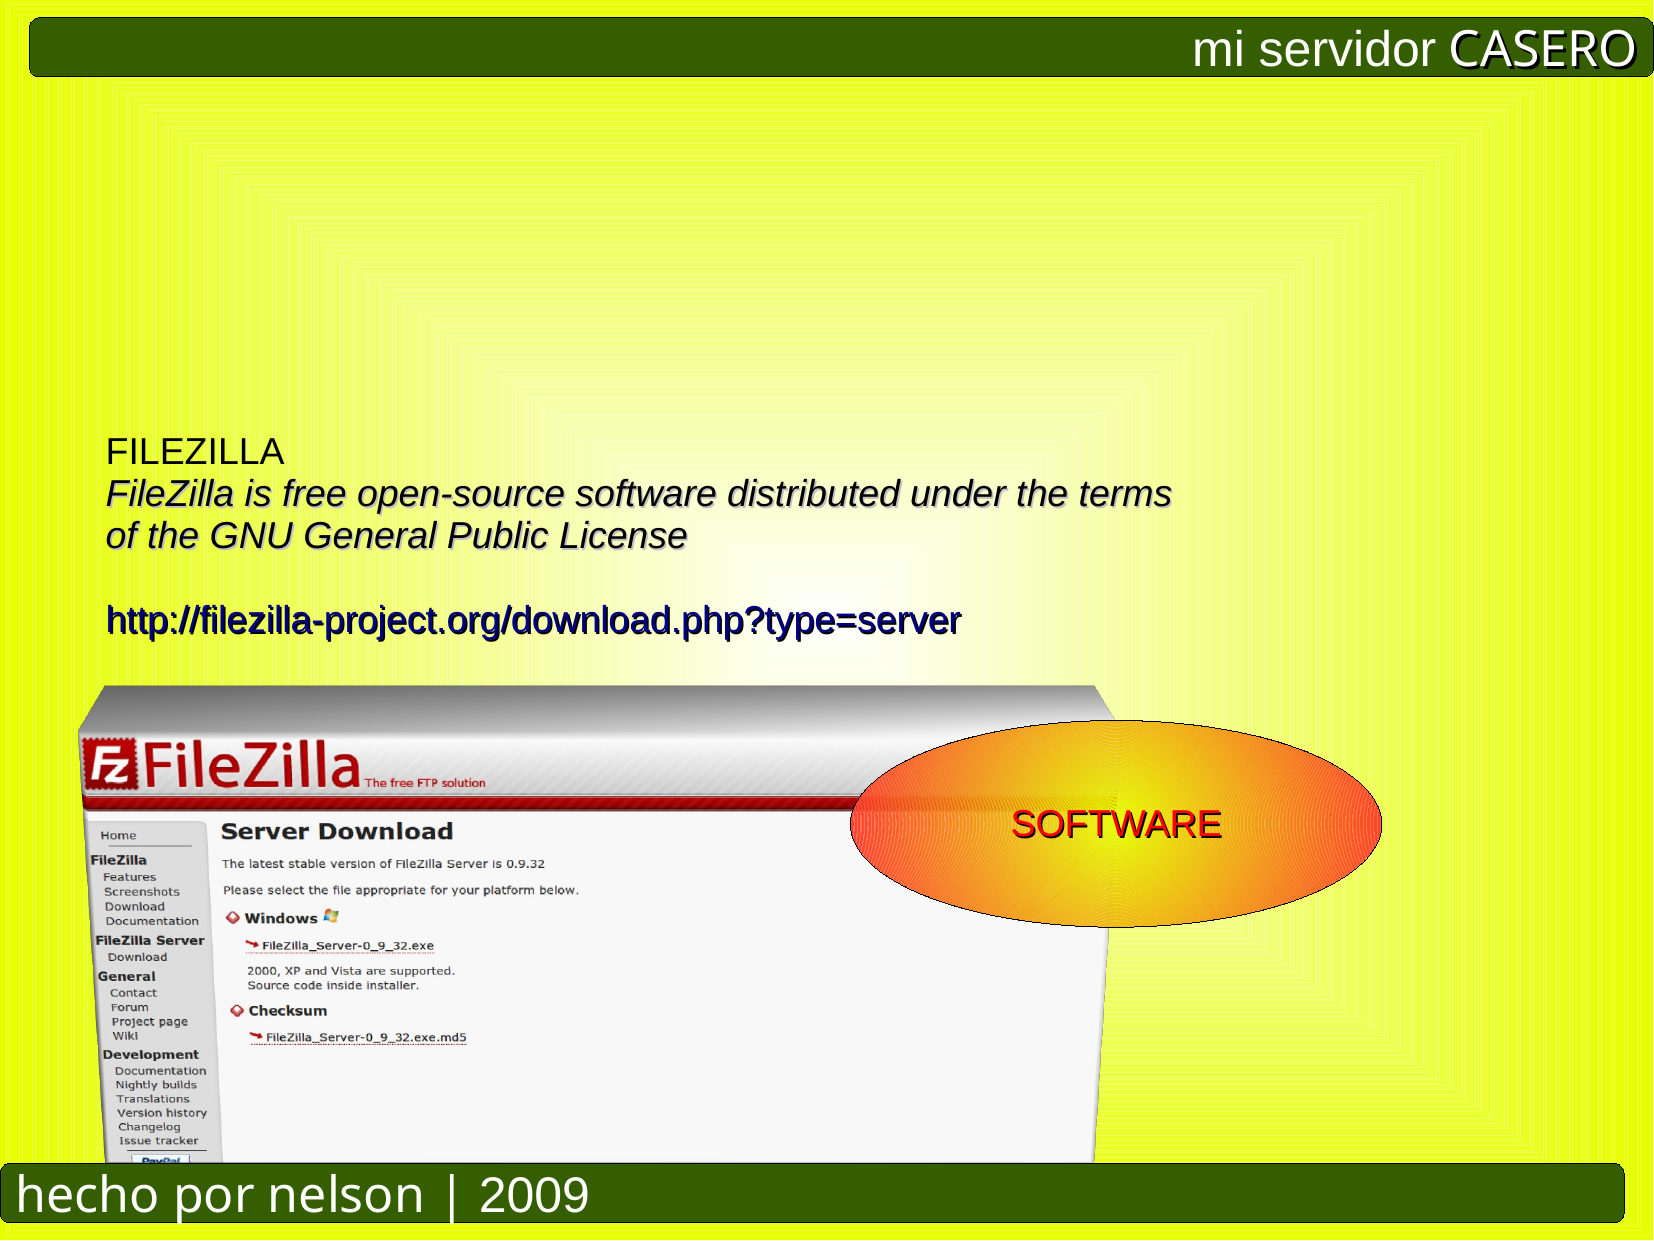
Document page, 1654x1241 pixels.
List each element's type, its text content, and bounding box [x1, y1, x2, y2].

picture [79, 686, 1113, 1163]
text_box SOFTWARE [850, 720, 1382, 928]
text_box FILEZILLA FileZilla is free open-source software distributed under the terms of the GNU General Public License http://filezilla-project.org/download.php?type=server [90, 423, 1595, 674]
